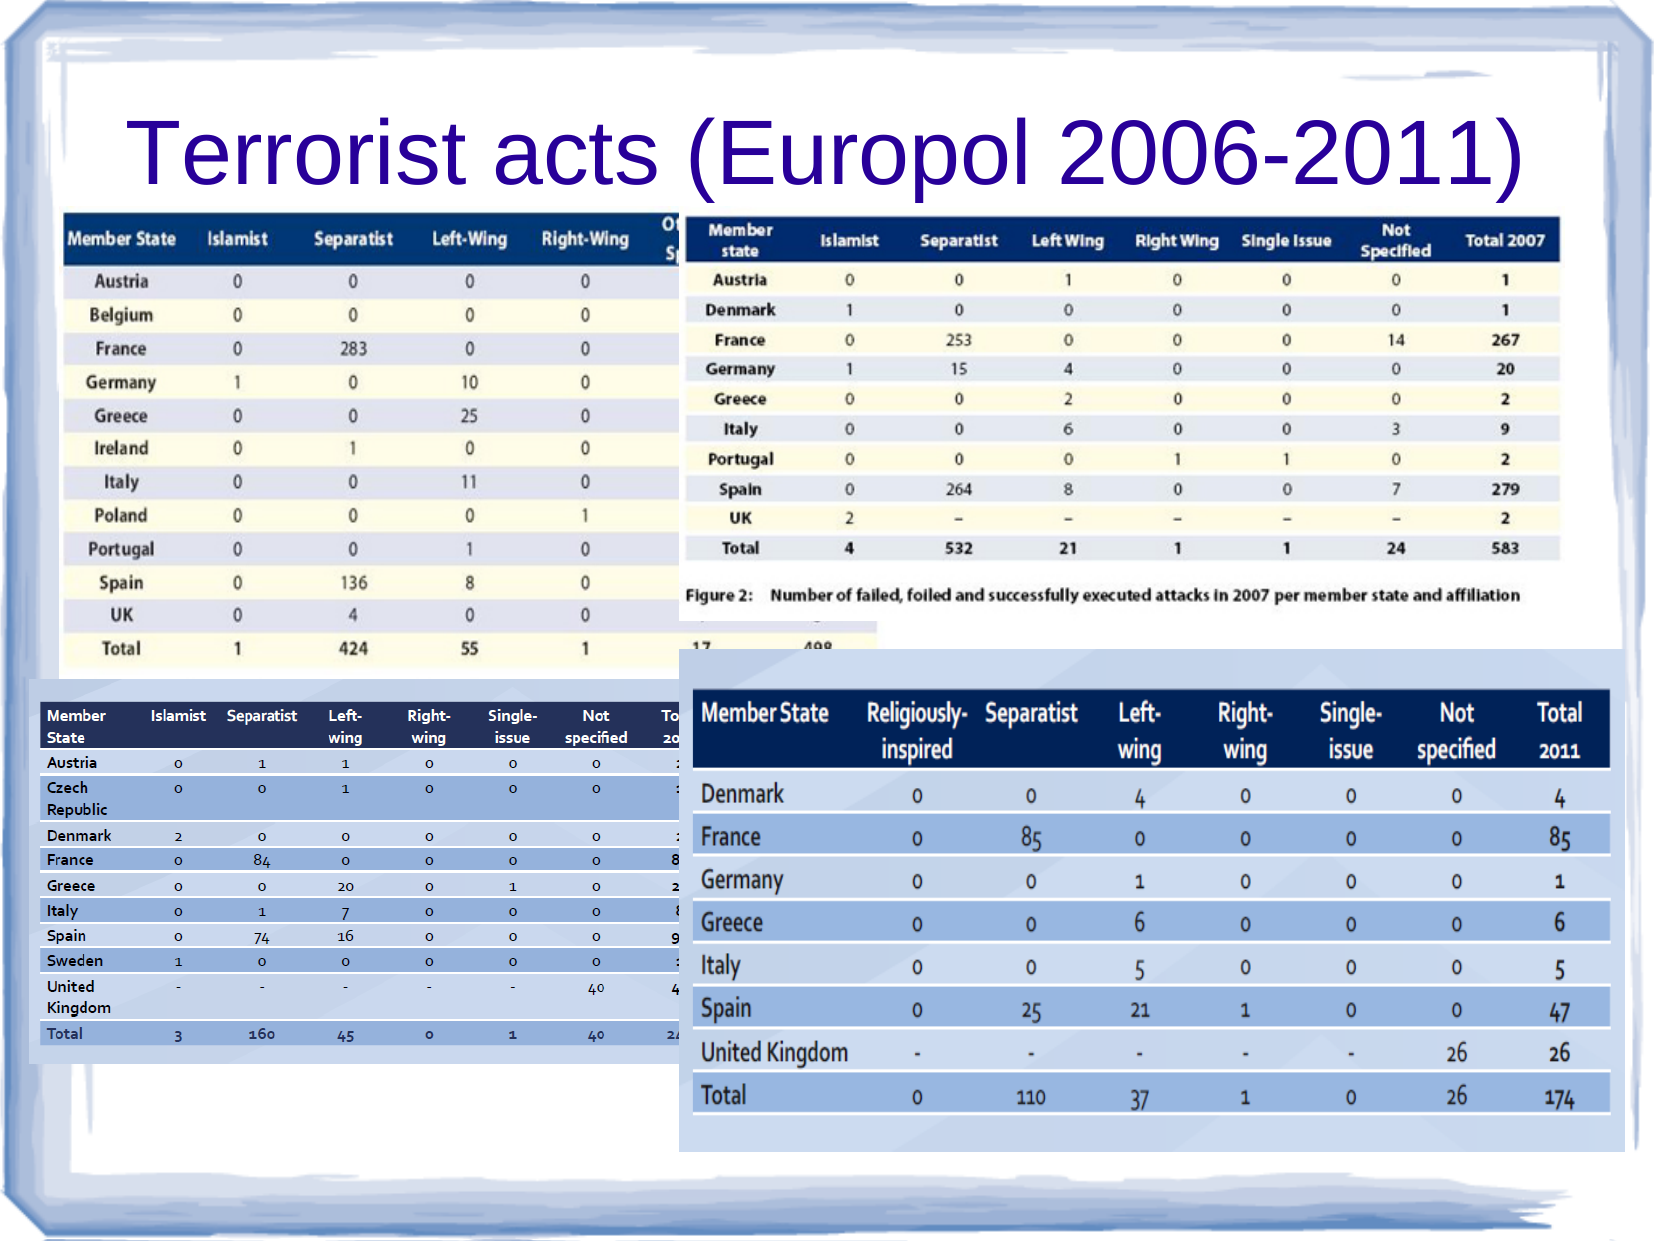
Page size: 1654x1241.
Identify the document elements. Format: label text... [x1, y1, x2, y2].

picture [0, 0, 1654, 1241]
title Terrorist acts (Europol 2006-2011) [82, 49, 1571, 257]
